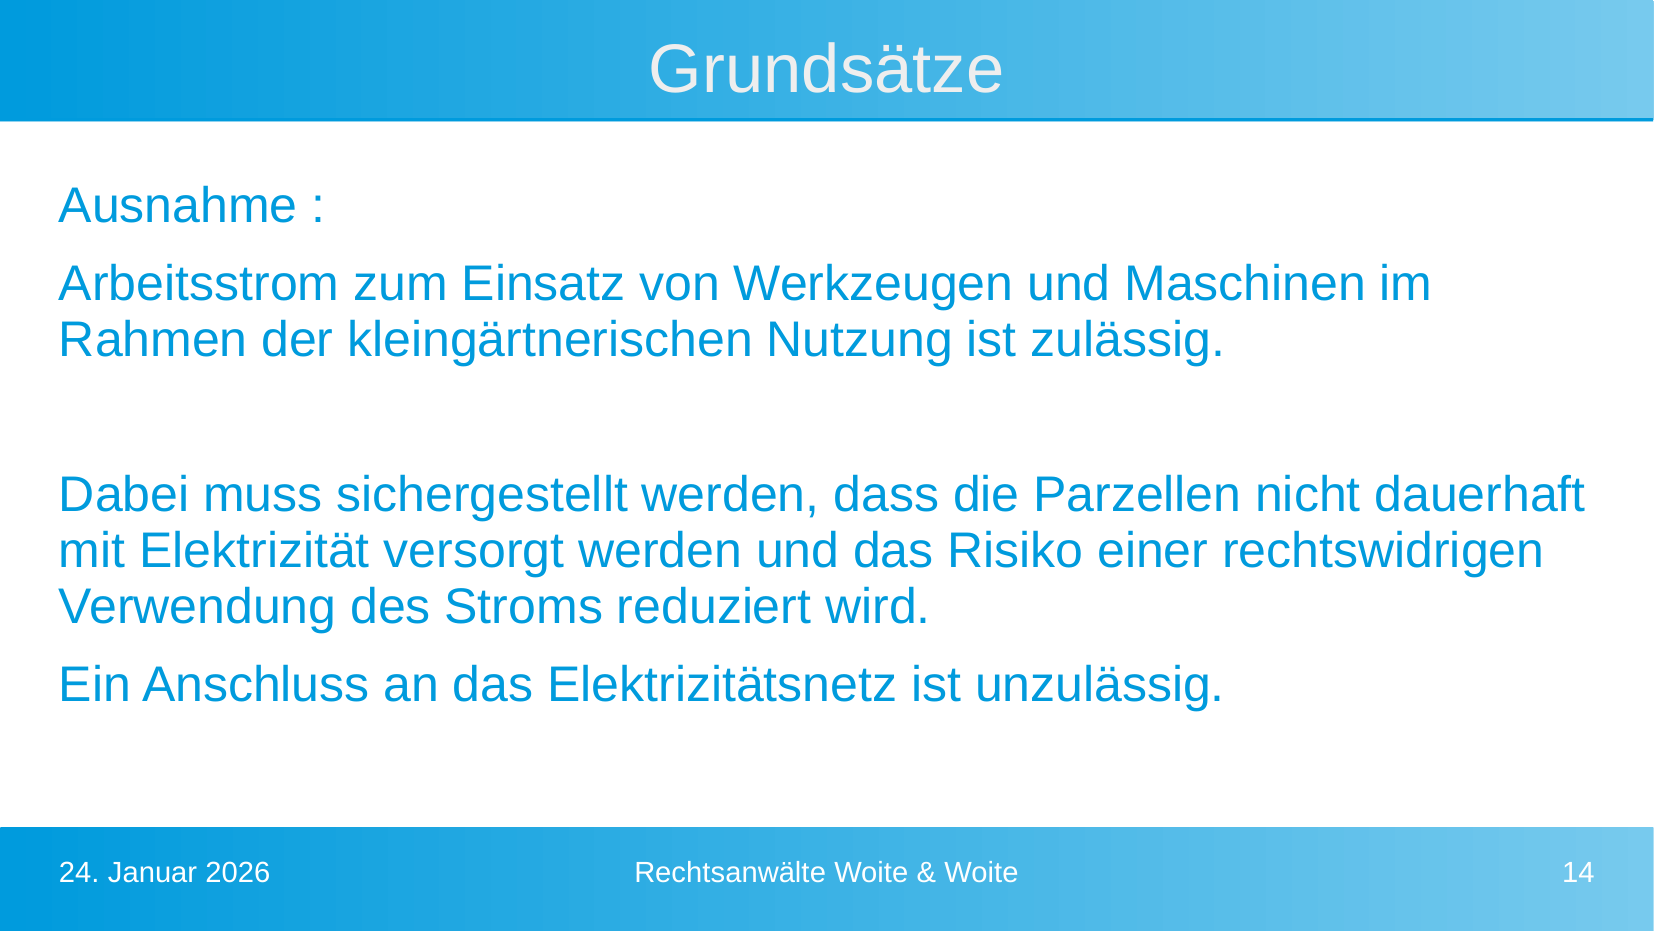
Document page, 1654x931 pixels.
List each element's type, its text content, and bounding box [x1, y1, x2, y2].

list Ausnahme : Arbeitsstrom zum Einsatz von Werkzeugen und Maschinen im Rahmen der kleingärtnerischen Nutzung ist zulässig. Dabei muss sichergestellt werden, dass die Parzellen nicht dauerhaft mit Elektrizität versorgt werden und das Risiko einer rechtswidrigen Verwendung des Stroms reduziert wird. Ein Anschluss an das Elektrizitätsnetz ist unzulässig. [59, 177, 1595, 768]
title Grundsätze [59, 29, 1595, 108]
